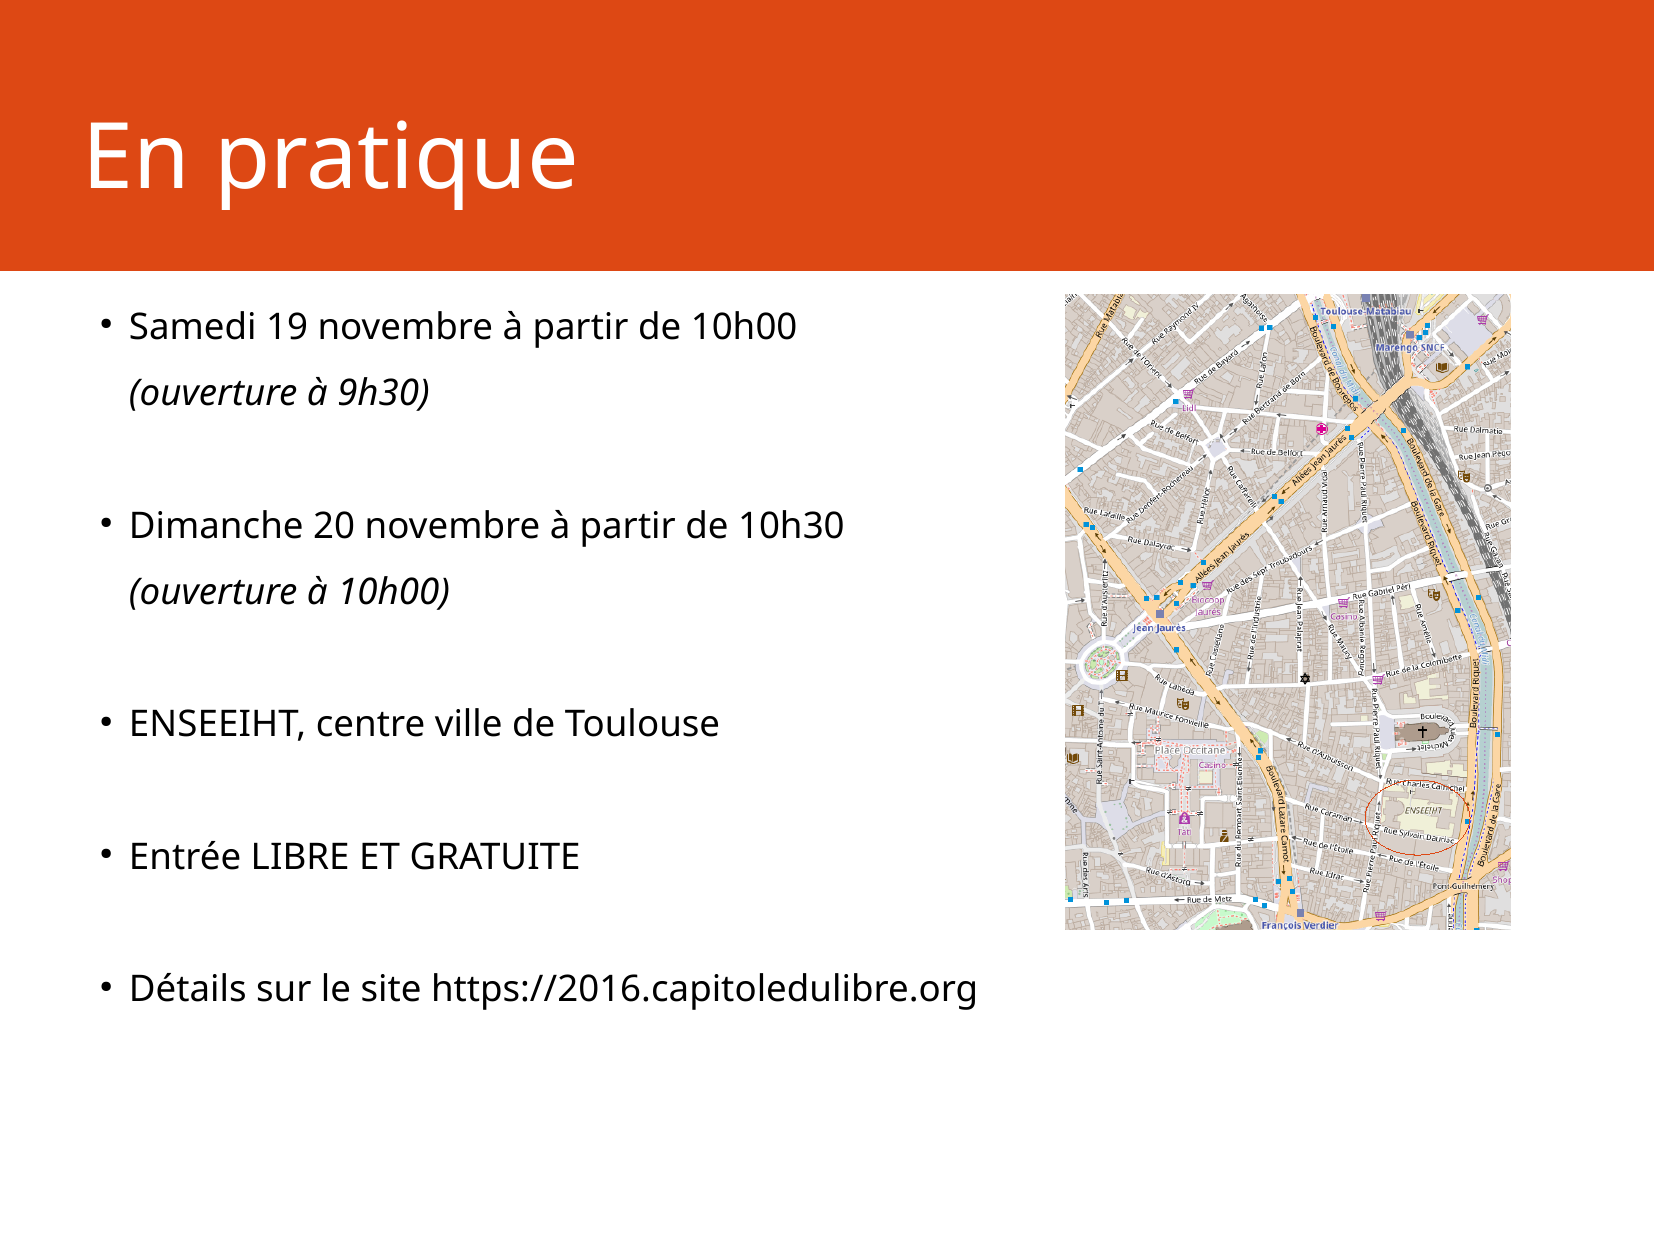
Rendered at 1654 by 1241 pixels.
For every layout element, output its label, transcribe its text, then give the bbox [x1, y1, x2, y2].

list Samedi 19 novembre à partir de 10h00 (ouverture à 9h30) Dimanche 20 novembre à partir de 10h30 (ouverture à 10h00) ENSEEIHT, centre ville de Toulouse Entrée LIBRE ET GRATUITE Détails sur le site https://2016.capitoledulibre.org [90, 300, 1579, 1020]
picture [1065, 294, 1511, 931]
title En pratique [82, 49, 1571, 257]
text_box [0, 0, 1654, 271]
